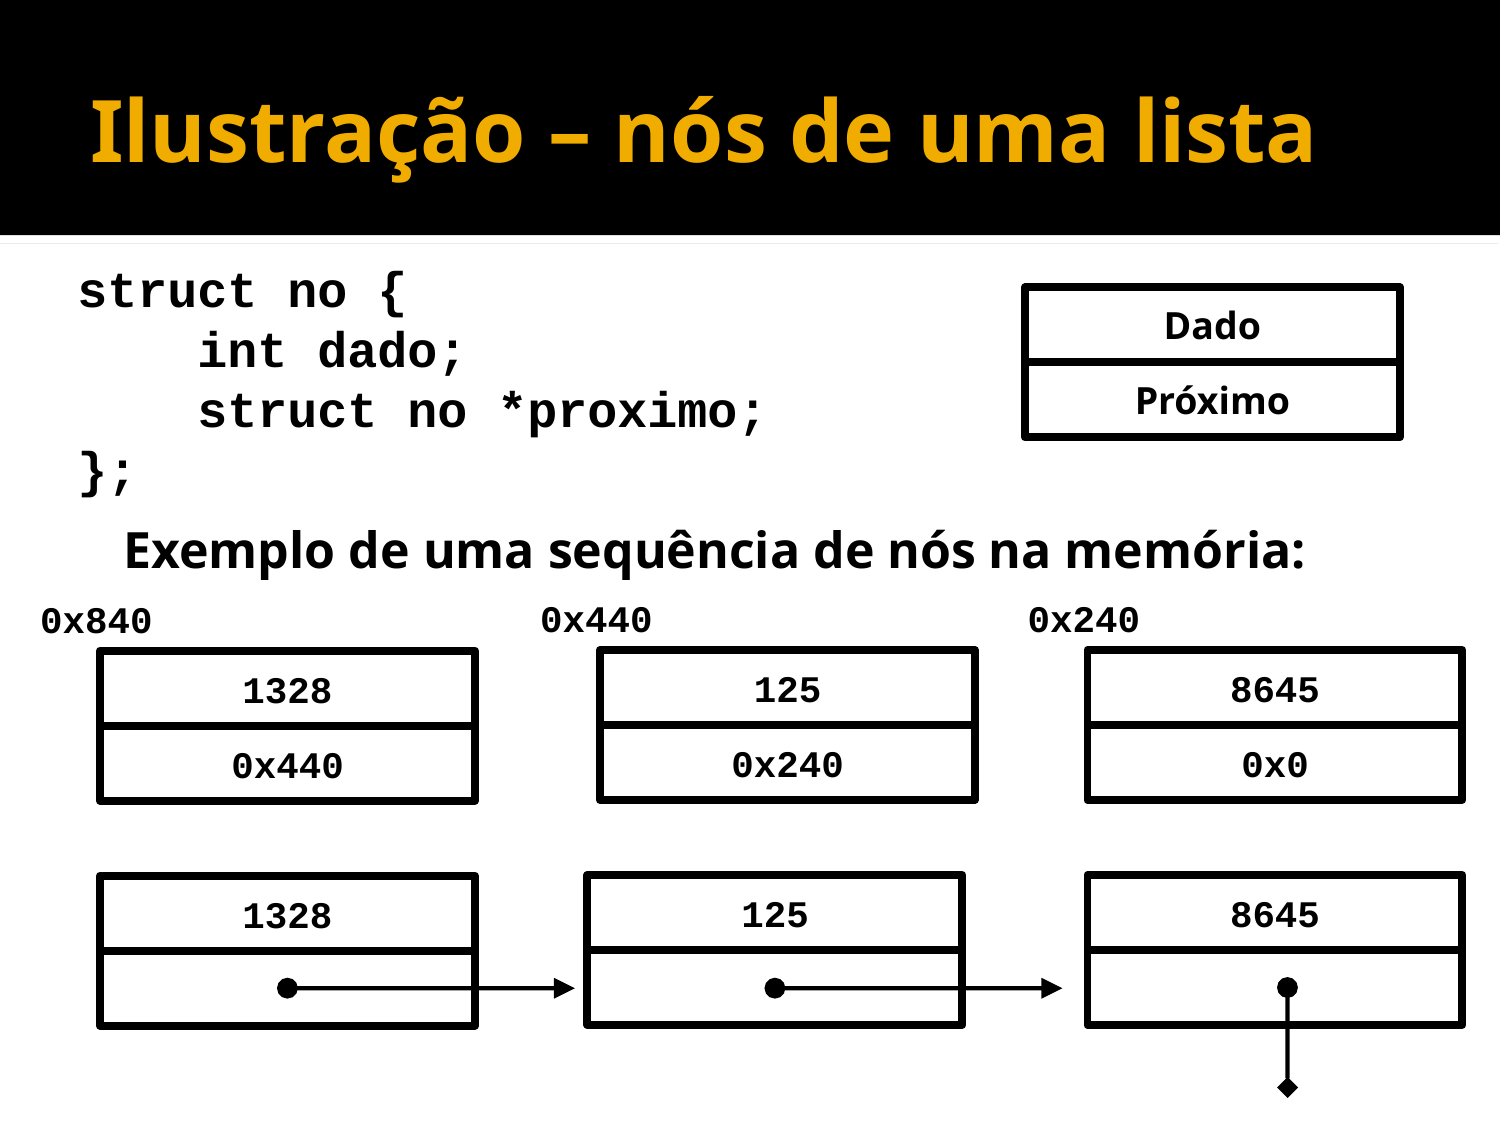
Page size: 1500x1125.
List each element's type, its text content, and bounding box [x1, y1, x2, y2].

text_box [99, 950, 475, 1026]
text_box [587, 949, 963, 1025]
text_box Exemplo de uma sequência de nós na memória: [108, 511, 1322, 586]
text_box 125 [599, 649, 975, 724]
text_box struct no { int dado; struct no *proximo; }; [62, 249, 788, 505]
text_box Dado [1024, 287, 1400, 362]
text_box 1328 [99, 650, 475, 725]
text_box 0x440 [99, 725, 475, 801]
text_box Próximo [1024, 362, 1400, 438]
text_box [1087, 949, 1463, 1025]
text_box 0x440 [525, 587, 668, 648]
text_box 1328 [99, 875, 475, 950]
text_box 8645 [1087, 874, 1463, 949]
text_box 0x840 [25, 588, 168, 649]
text_box 8645 [1087, 649, 1463, 724]
text_box 0x240 [1013, 587, 1156, 648]
title Ilustração – nós de uma lista [75, 25, 1425, 231]
text_box 0x0 [1087, 724, 1463, 800]
text_box 125 [587, 874, 963, 949]
text_box 0x240 [599, 724, 975, 800]
